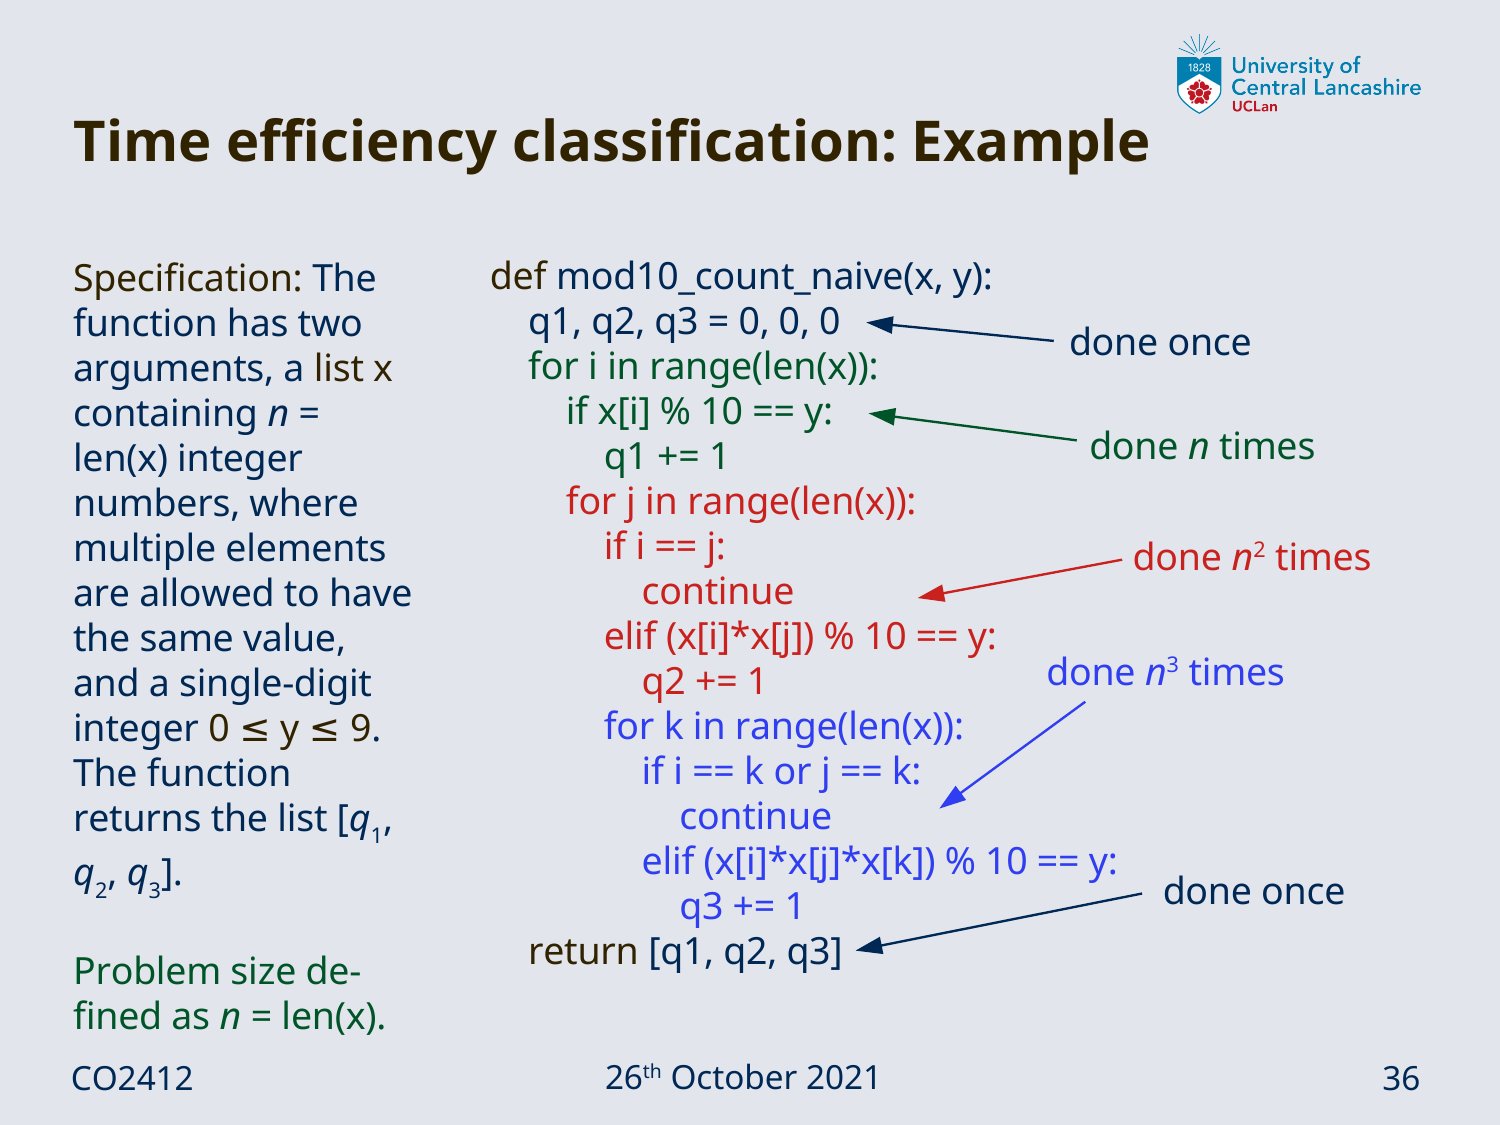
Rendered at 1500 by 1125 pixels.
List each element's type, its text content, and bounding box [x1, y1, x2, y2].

text_box done once [1001, 310, 1320, 371]
text_box Specification: The function has two arguments, a list x containing n = len(x) integer numbers, where multiple elements are allowed to have the same value, and a single-digit integer 0 ≤ y ≤ 9. The function returns the list [q1, q2, q3]. Problem size de- fined as n = len(x). [58, 246, 437, 991]
text_box done n3 times [1031, 640, 1300, 701]
text_box done n2 times [1118, 525, 1387, 586]
title Time efficiency classification: Example [58, 93, 1475, 186]
text_box done once [1095, 859, 1414, 920]
text_box done n times [1068, 414, 1337, 475]
text_box def mod10_count_naive(x, y): q1, q2, q3 = 0, 0, 0 for i in range(len(x)): if x[i] % 10 == y: q1 += 1 for j in range(len(x)): if i == j: continue elif (x[i]*x[j]) % 10 == y: q2 += 1 for k in range(len(x)): if i == k or j == k: continue elif (x[i]*x[j]*x[k]) % 10 == y: q3 += 1 return [q1, q2, q3] [475, 244, 1199, 1025]
picture [1177, 34, 1421, 93]
